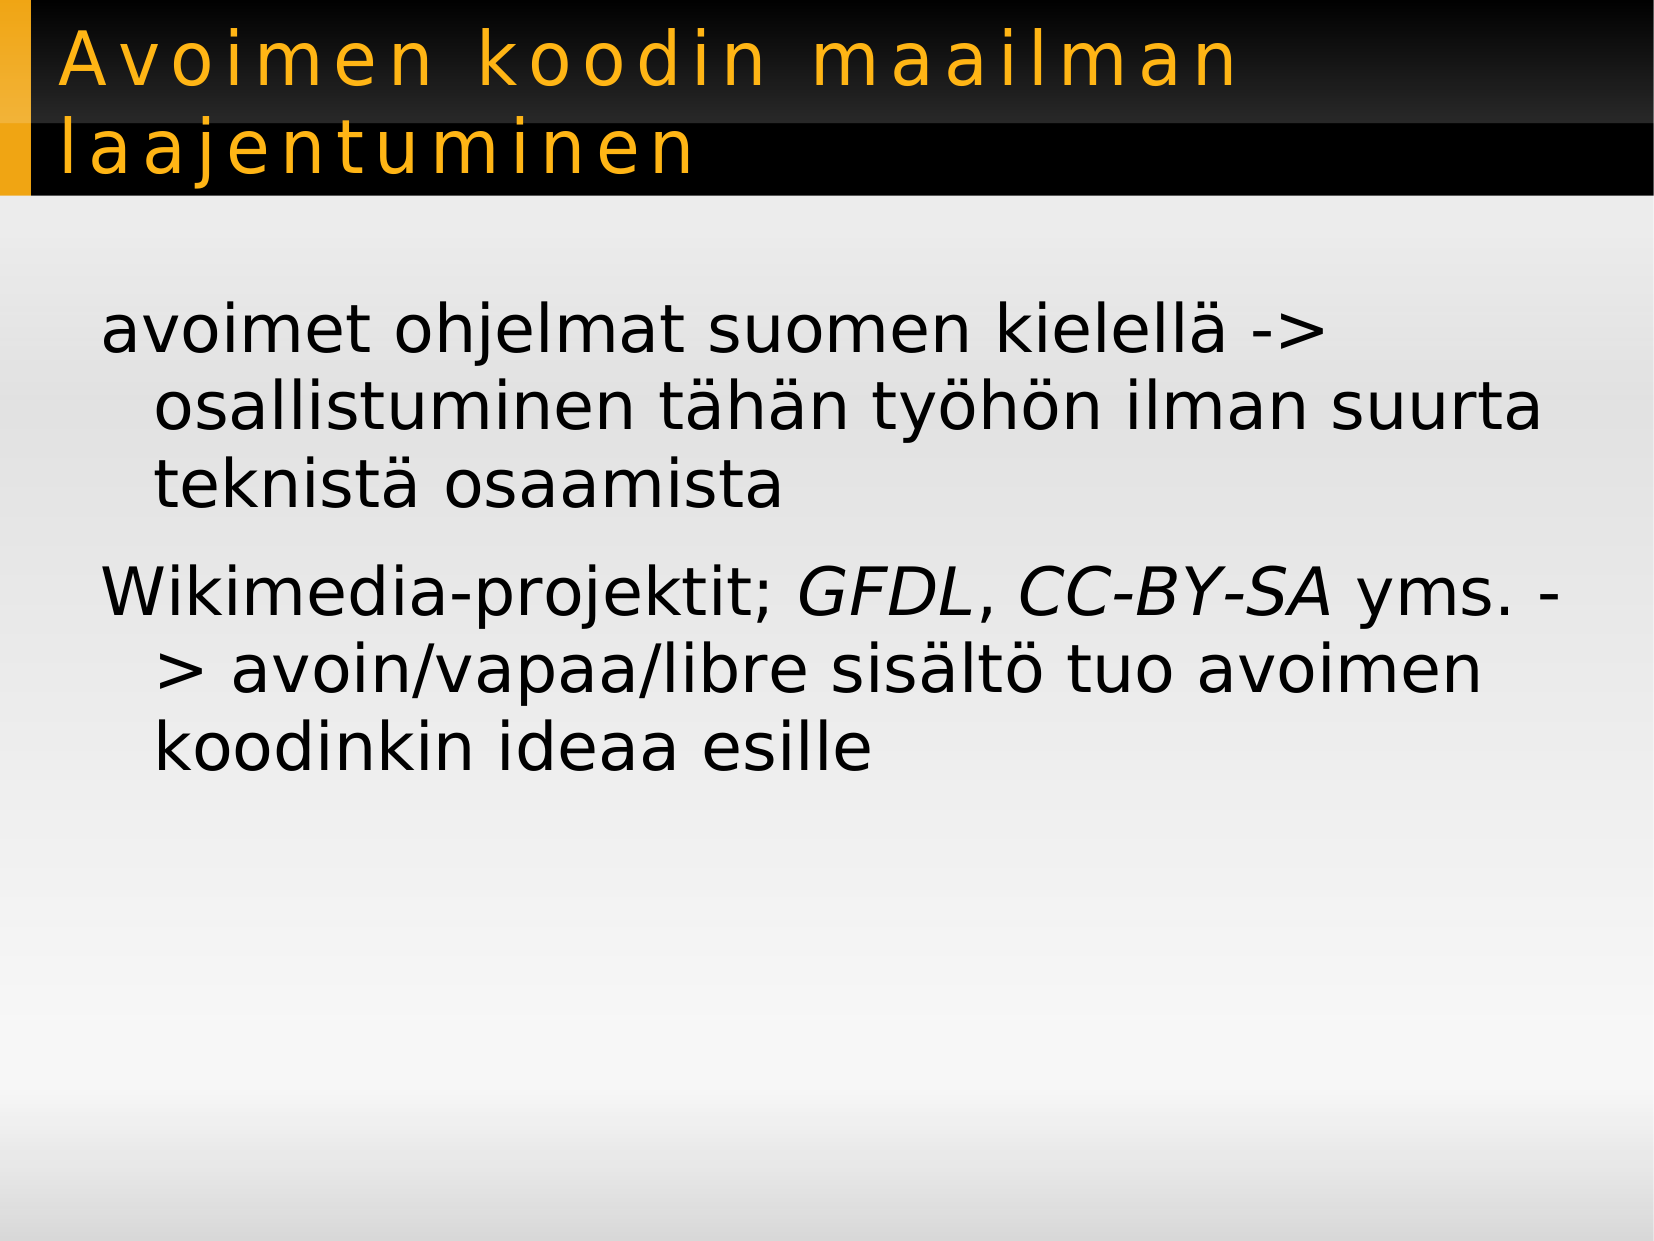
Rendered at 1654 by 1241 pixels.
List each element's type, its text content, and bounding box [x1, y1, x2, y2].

list avoimet ohjelmat suomen kielellä -> osallistuminen tähän työhön ilman suurta teknistä osaamista Wikimedia-projektit; GFDL, CC-BY-SA yms. -> avoin/vapaa/libre sisältö tuo avoimen koodinkin ideaa esille [82, 290, 1571, 1109]
picture [0, 0, 1654, 1241]
title Avoimen koodin maailman laajentuminen [59, 16, 1270, 191]
